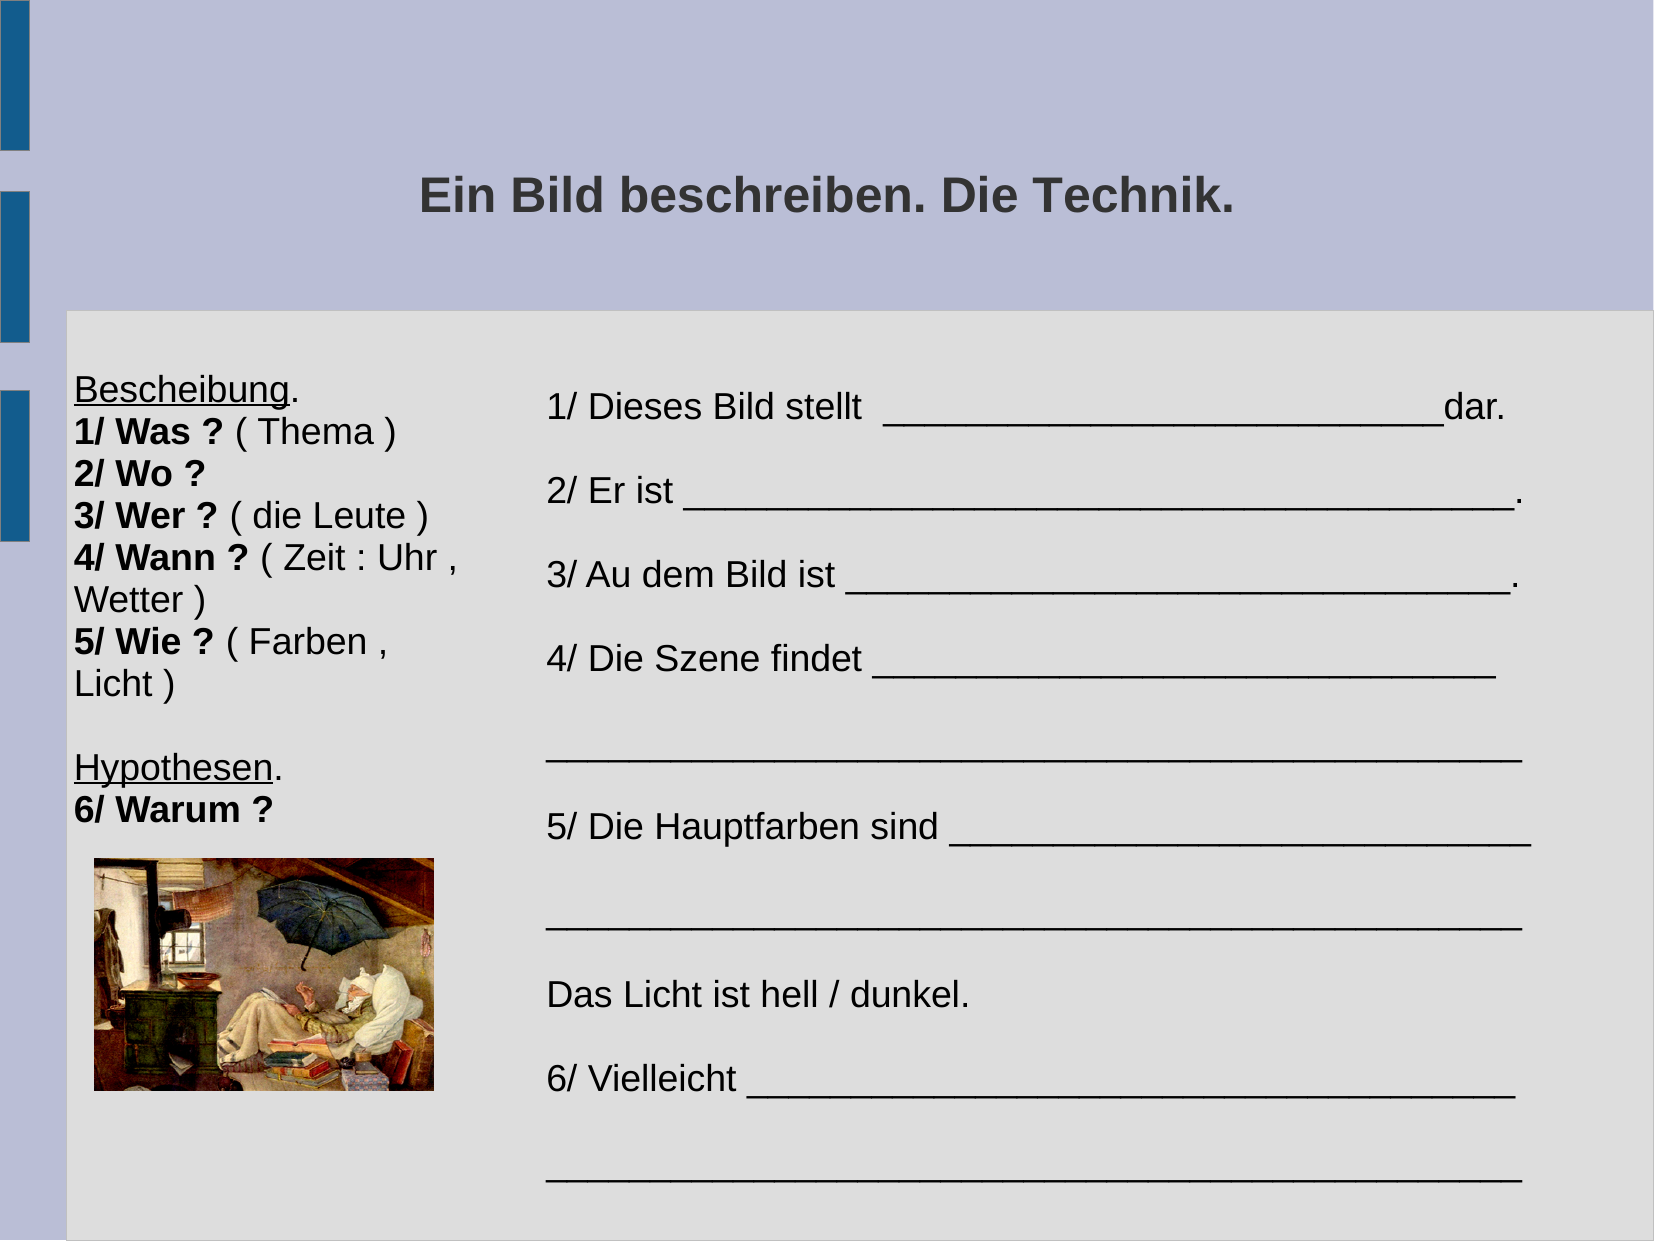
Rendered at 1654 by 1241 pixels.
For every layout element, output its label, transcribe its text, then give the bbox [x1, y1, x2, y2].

picture [94, 858, 434, 1091]
text_box Bescheibung. 1/ Was ? ( Thema ) 2/ Wo ? 3/ Wer ? ( die Leute ) 4/ Wann ? ( Zeit : Uhr , Wetter ) 5/ Wie ? ( Farben , Licht ) Hypothesen. 6/ Warum ? [59, 318, 508, 1091]
title Ein Bild beschreiben. Die Technik. [121, 91, 1534, 299]
text_box 1/ Dieses Bild stellt ___________________________dar. 2/ Er ist ________________________________________. 3/ Au dem Bild ist ________________________________. 4/ Die Szene findet ______________________________ _______________________________________________ 5/ Die Hauptfarben sind ____________________________ _______________________________________________ Das Licht ist hell / dunkel. 6/ Vielleicht _____________________________________ _______________________________________________ [531, 377, 1548, 1192]
